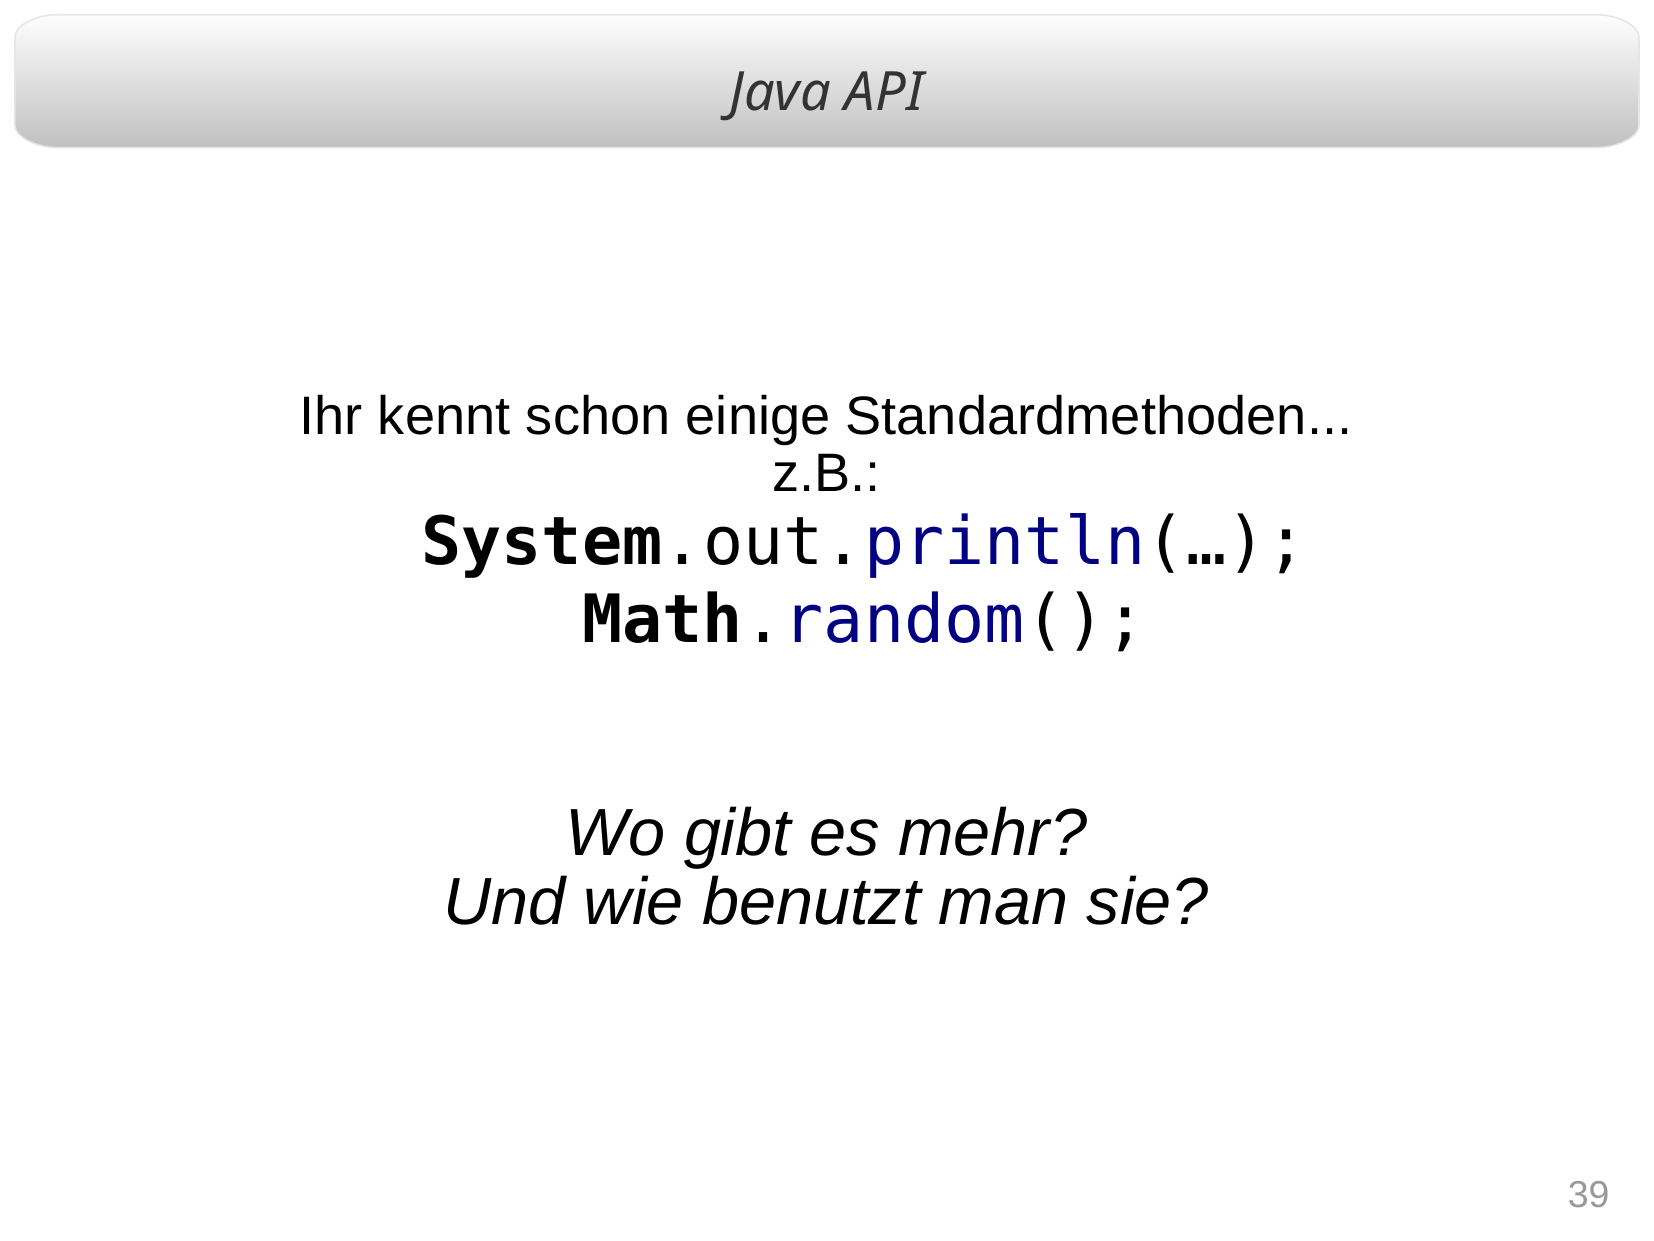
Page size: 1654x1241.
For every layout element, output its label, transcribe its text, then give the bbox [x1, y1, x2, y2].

title Java API [29, 29, 1624, 148]
subtitle Ihr kennt schon einige Standardmethoden... z.B.: System.out.println(…); Math.random(); Wo gibt es mehr? Und wie benutzt man sie? [29, 177, 1624, 1152]
